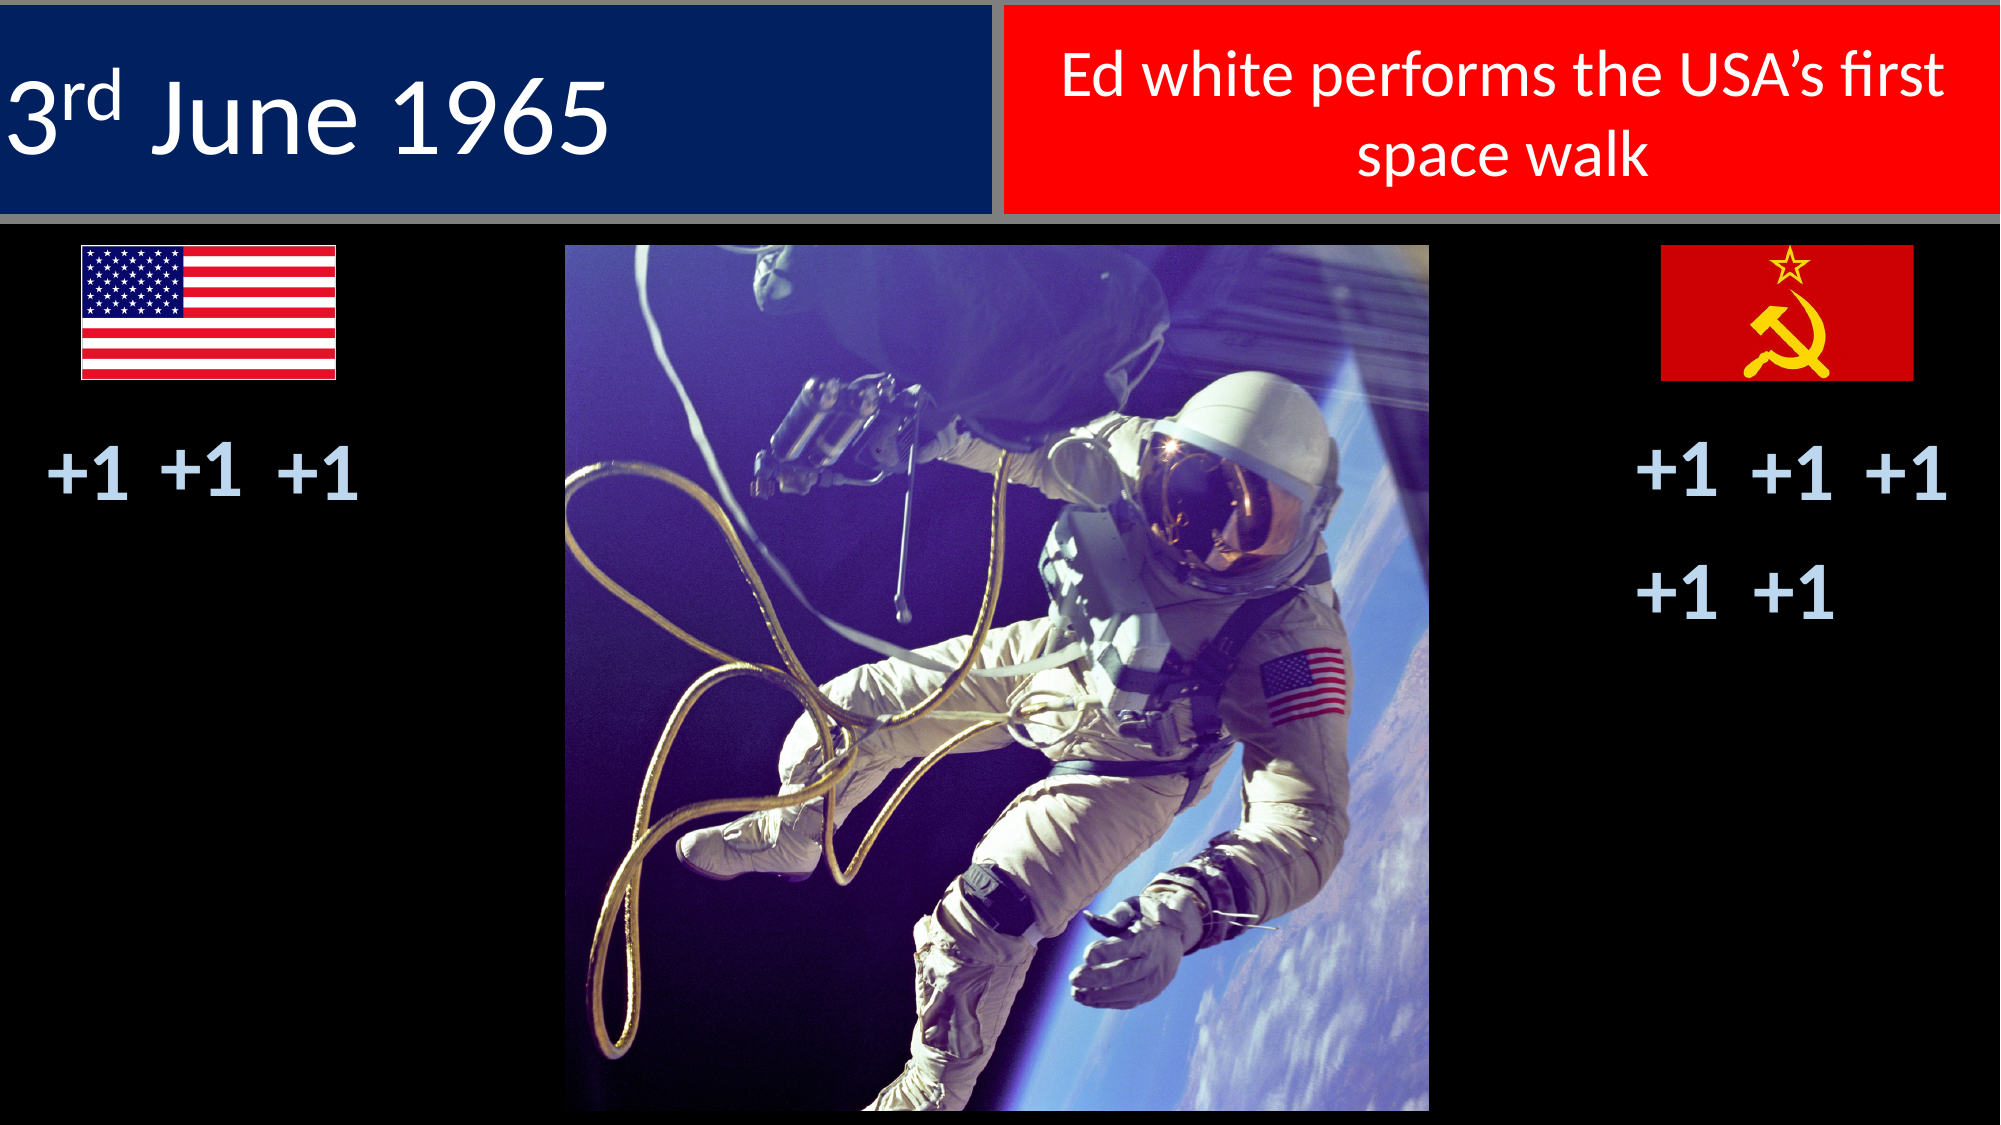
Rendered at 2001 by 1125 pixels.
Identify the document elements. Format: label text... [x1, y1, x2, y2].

picture [565, 245, 1429, 1111]
text_box +1 [262, 409, 377, 526]
text_box +1 [1621, 405, 1736, 523]
text_box +1 [1735, 409, 1850, 526]
picture [1660, 245, 1914, 381]
text_box +1 [1738, 528, 1854, 645]
text_box +1 [145, 405, 260, 523]
text_box +1 [1621, 528, 1736, 645]
picture [81, 245, 336, 381]
text_box +1 [1850, 409, 1966, 526]
text_box Ed white performs the USA’s first space walk [999, 0, 2000, 219]
text_box 3rd June 1965 [0, 0, 997, 219]
text_box +1 [32, 409, 147, 526]
